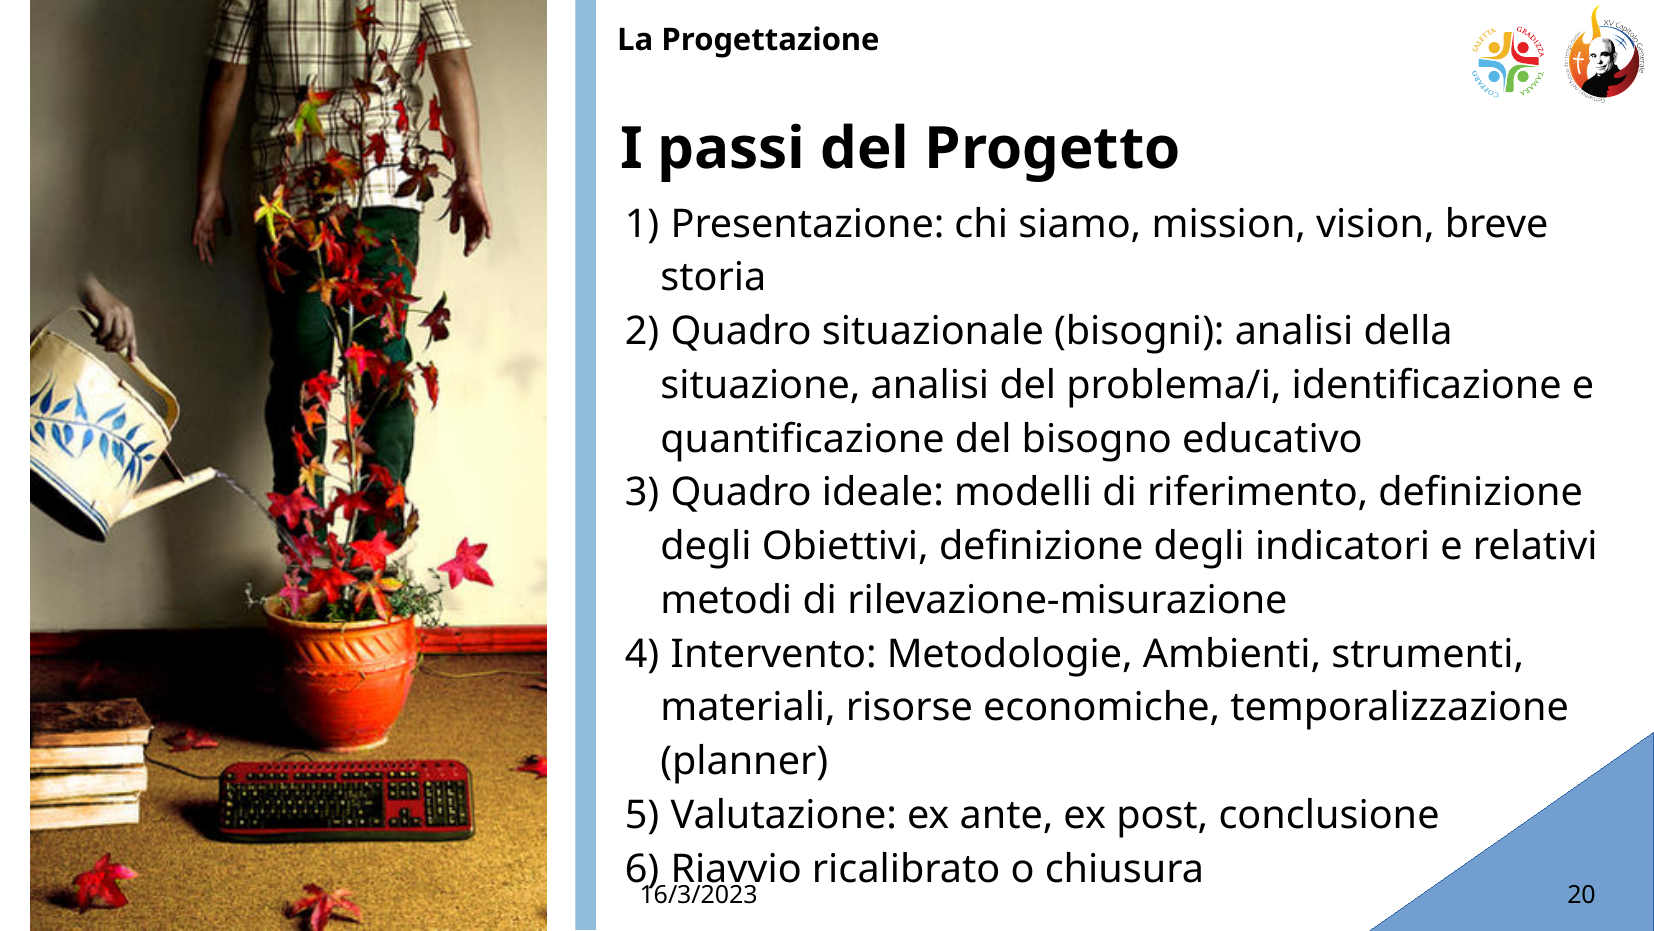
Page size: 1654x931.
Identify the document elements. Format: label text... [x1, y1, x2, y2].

subtitle Presentazione: chi siamo, mission, vision, breve storia Quadro situazionale (bisogni): analisi della situazione, analisi del problema/i, identificazione e quantificazione del bisogno educativo Quadro ideale: modelli di riferimento, definizione degli Obiettivi, definizione degli indicatori e relativi metodi di rilevazione-misurazione Intervento: Metodologie, Ambienti, strumenti, materiali, risorse economiche, temporalizzazione (planner) Valutazione: ex ante, ex post, conclusione Riavvio ricalibrato o chiusura [624, 194, 1642, 919]
text_box La Progettazione [602, 9, 1335, 63]
title I passi del Progetto [620, 106, 1617, 178]
picture [30, 0, 547, 931]
picture [1563, 4, 1646, 103]
